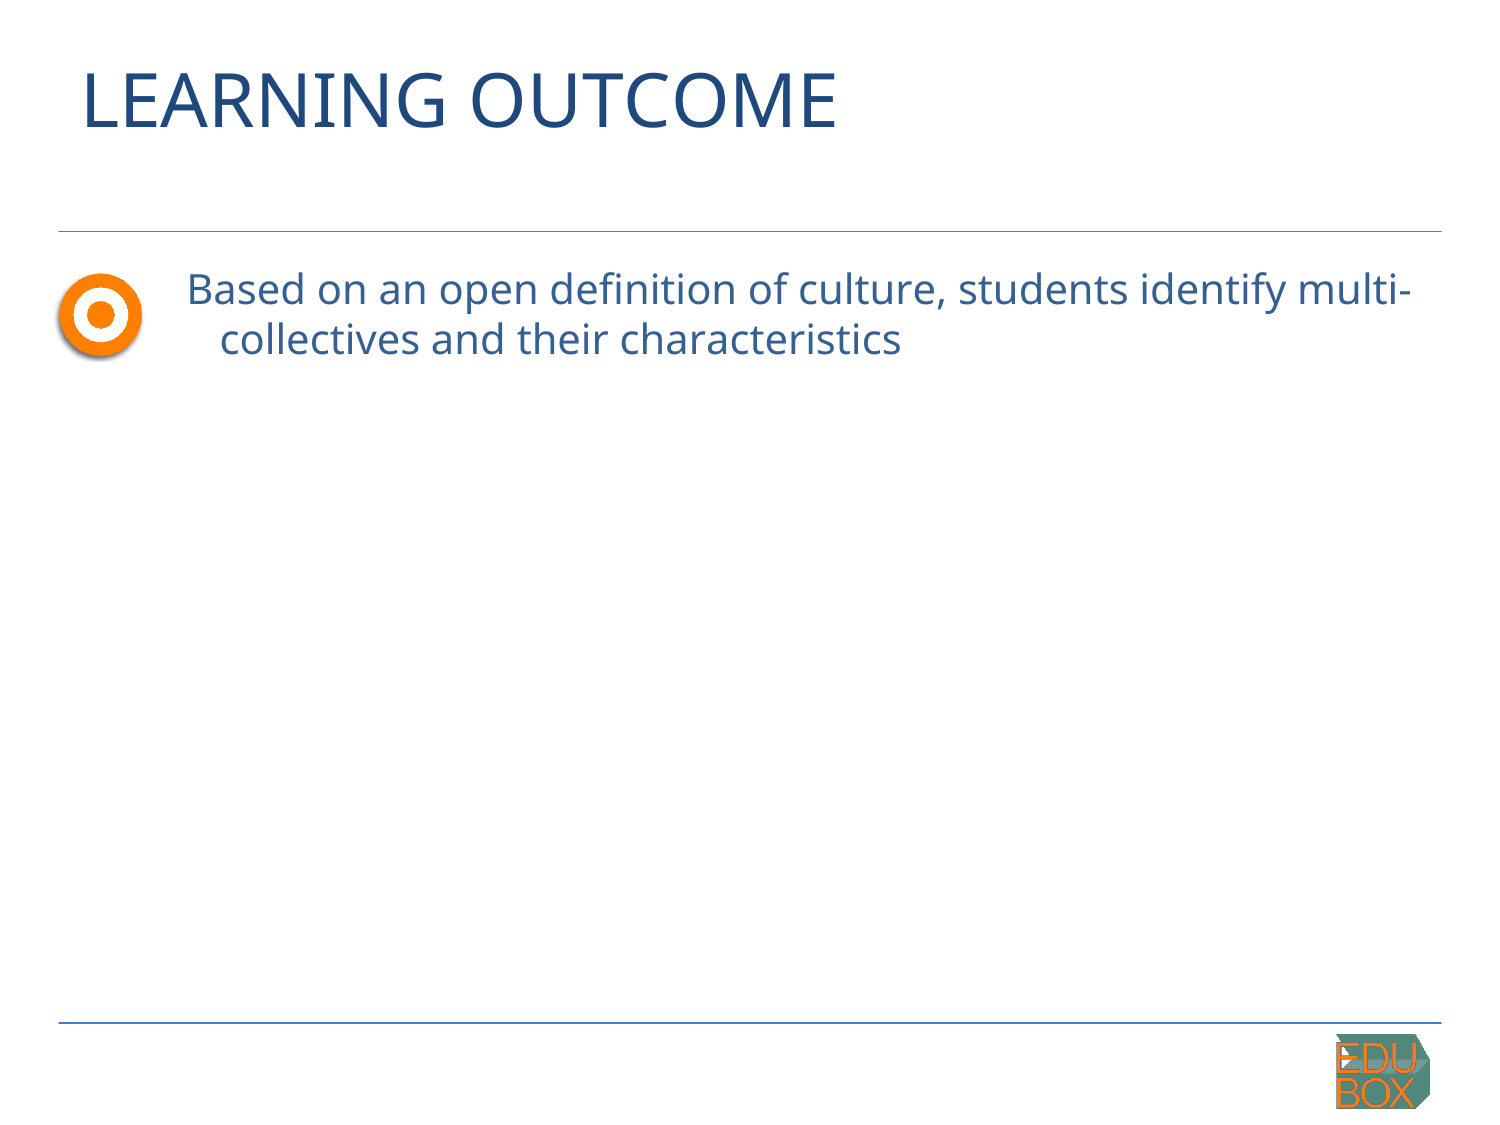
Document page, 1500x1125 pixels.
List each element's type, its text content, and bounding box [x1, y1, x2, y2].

title LEARNING OUTCOME [64, 42, 1306, 153]
picture [53, 267, 148, 362]
picture [1328, 1028, 1437, 1114]
list Based on an open definition of culture, students identify multi-collectives and their characteristics [171, 255, 1459, 1005]
